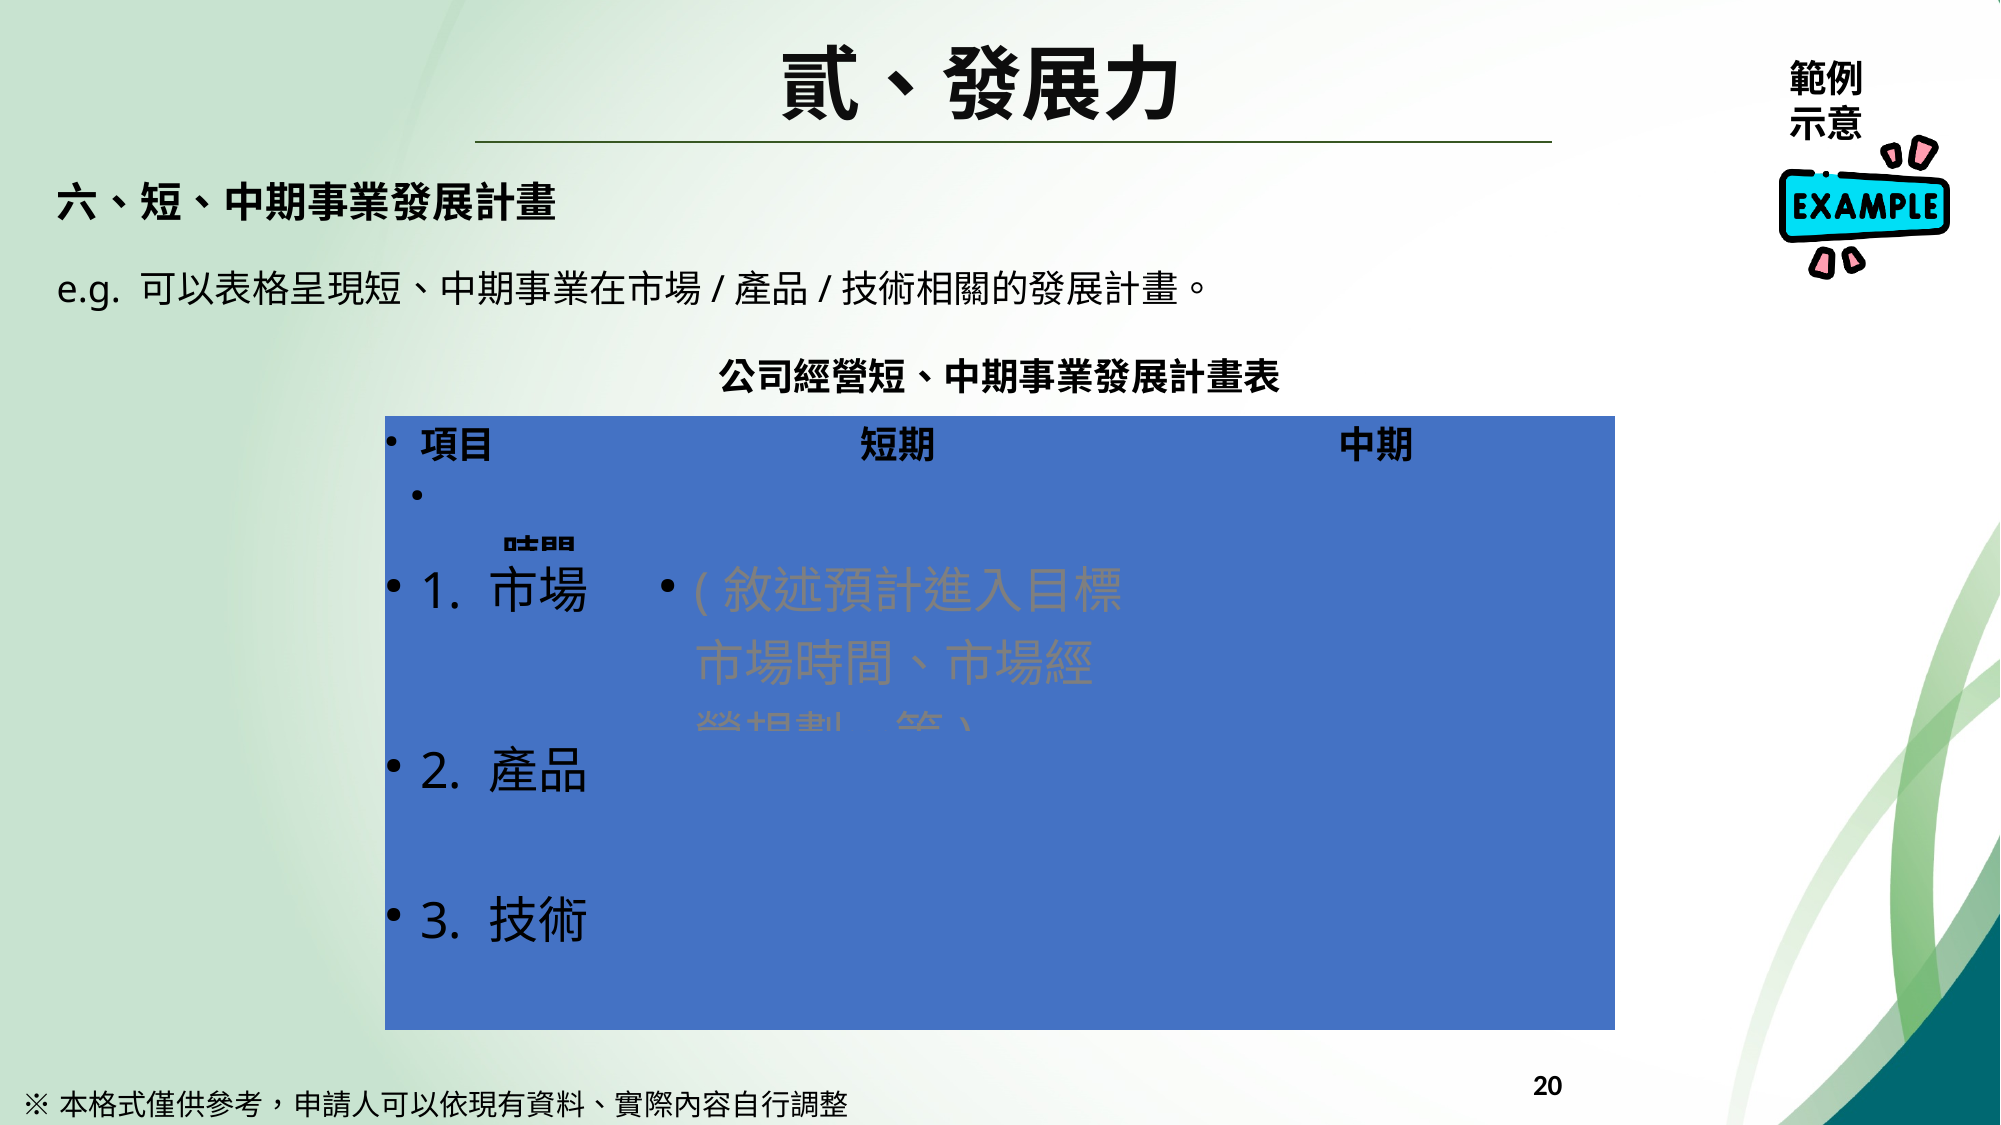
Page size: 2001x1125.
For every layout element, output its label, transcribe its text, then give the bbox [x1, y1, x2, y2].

picture [1779, 121, 1950, 293]
title 貳、發展力 [0, 36, 2000, 139]
table_cell [1137, 880, 1615, 1030]
table_cell 2. 產品 [385, 731, 659, 880]
table_cell [659, 731, 1137, 880]
text_box e.g. 可以表格呈現短、中期事業在市場/產品/技術相關的發展計畫。 [41, 257, 1662, 318]
text_box 19 [1518, 1053, 1969, 1114]
text_box 範例 示意 [1774, 47, 1955, 154]
table_cell 3. 技術 [385, 880, 659, 1030]
table_cell 1. 市場 [385, 551, 659, 731]
table_header 短期 [659, 416, 1137, 551]
text_box 六、短、中期事業發展計畫 [41, 168, 1662, 234]
text_box 公司經營短、中期事業發展計畫表 [624, 345, 1375, 407]
table_cell [659, 880, 1137, 1030]
table_cell [1137, 731, 1615, 880]
table_header 中期 [1137, 416, 1615, 551]
table_cell [1137, 551, 1615, 731]
text_box ※本格式僅供參考，申請人可以依現有資料、實際內容自行調整 [7, 1067, 859, 1125]
table_cell (敘述預計進入目標市場時間、市場經營規劃…等) [659, 551, 1137, 731]
table_header 項目 時間 [385, 416, 659, 551]
